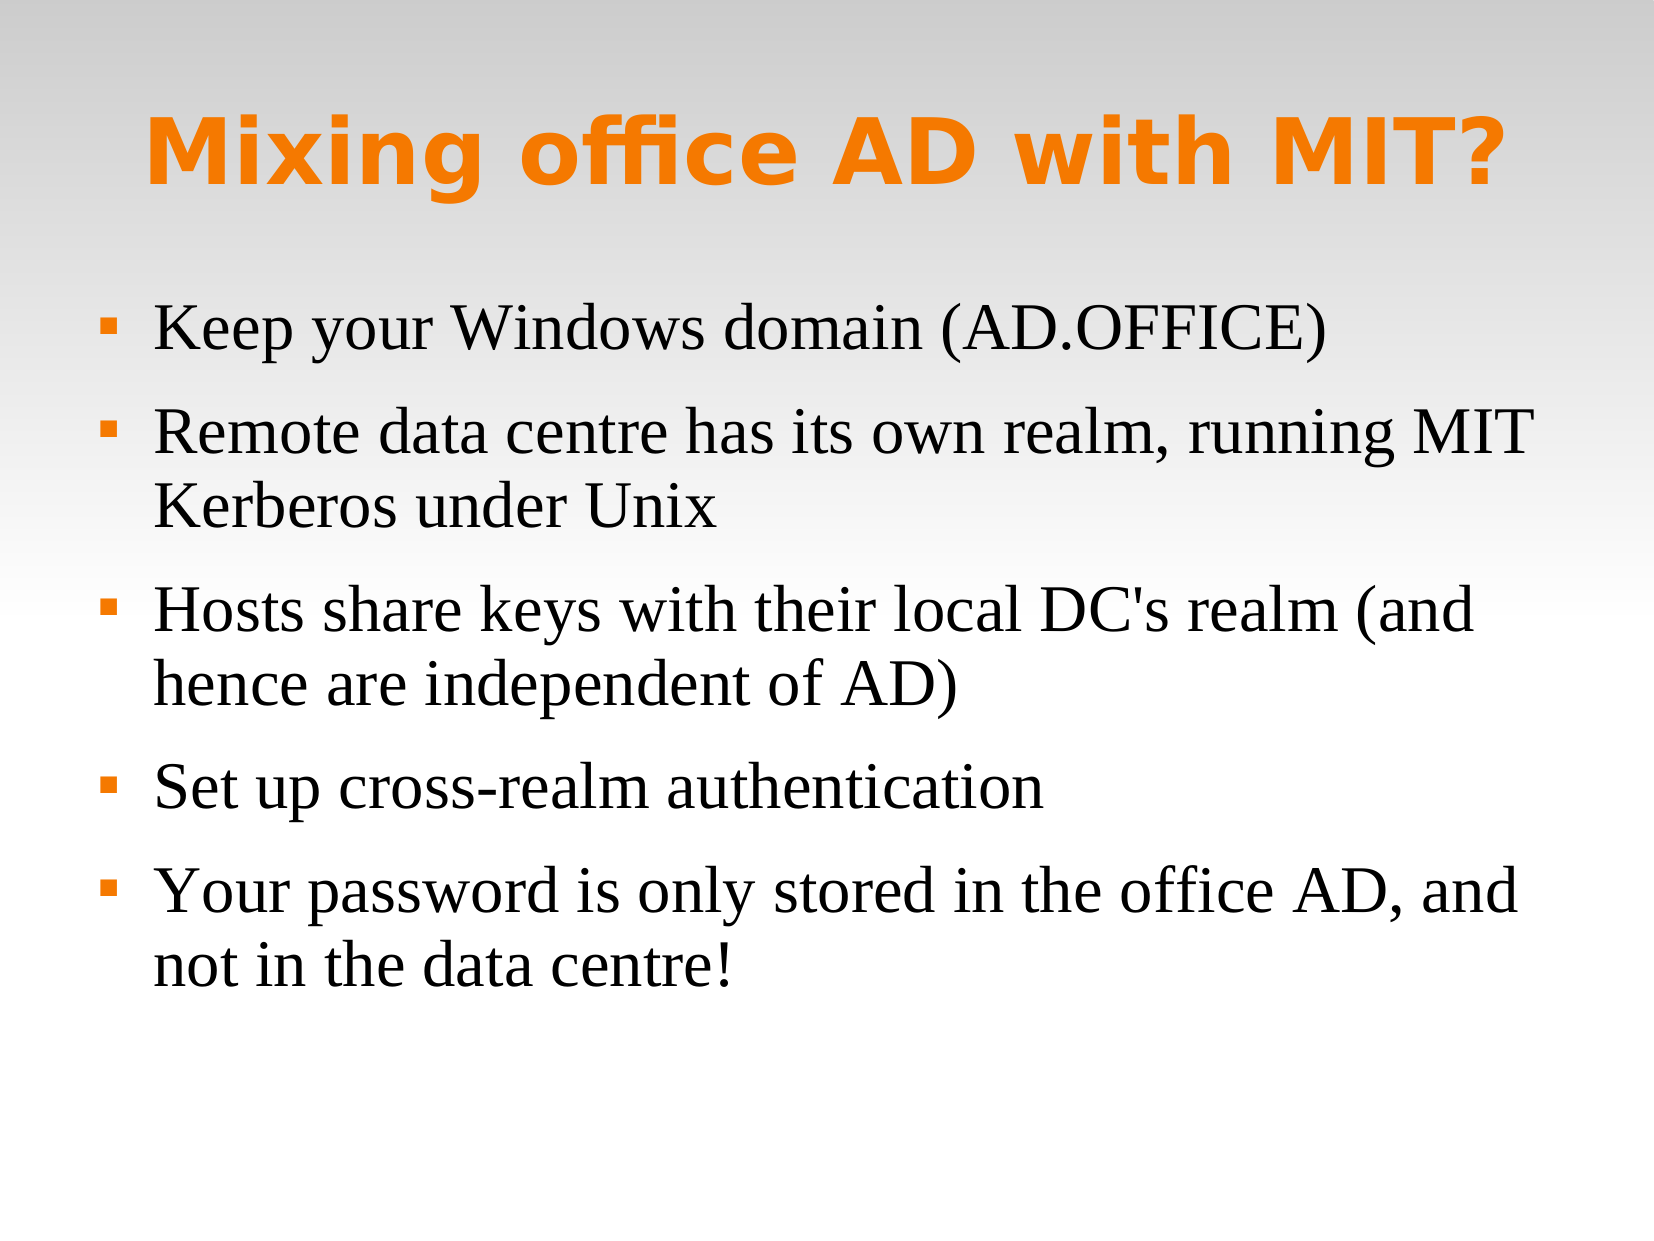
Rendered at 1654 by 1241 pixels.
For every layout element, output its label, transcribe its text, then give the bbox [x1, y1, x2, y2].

list Keep your Windows domain (AD.OFFICE) Remote data centre has its own realm, running MIT Kerberos under Unix Hosts share keys with their local DC's realm (and hence are independent of AD) Set up cross-realm authentication Your password is only stored in the office AD, and not in the data centre! [82, 290, 1571, 1109]
title Mixing office AD with MIT? [82, 49, 1571, 257]
